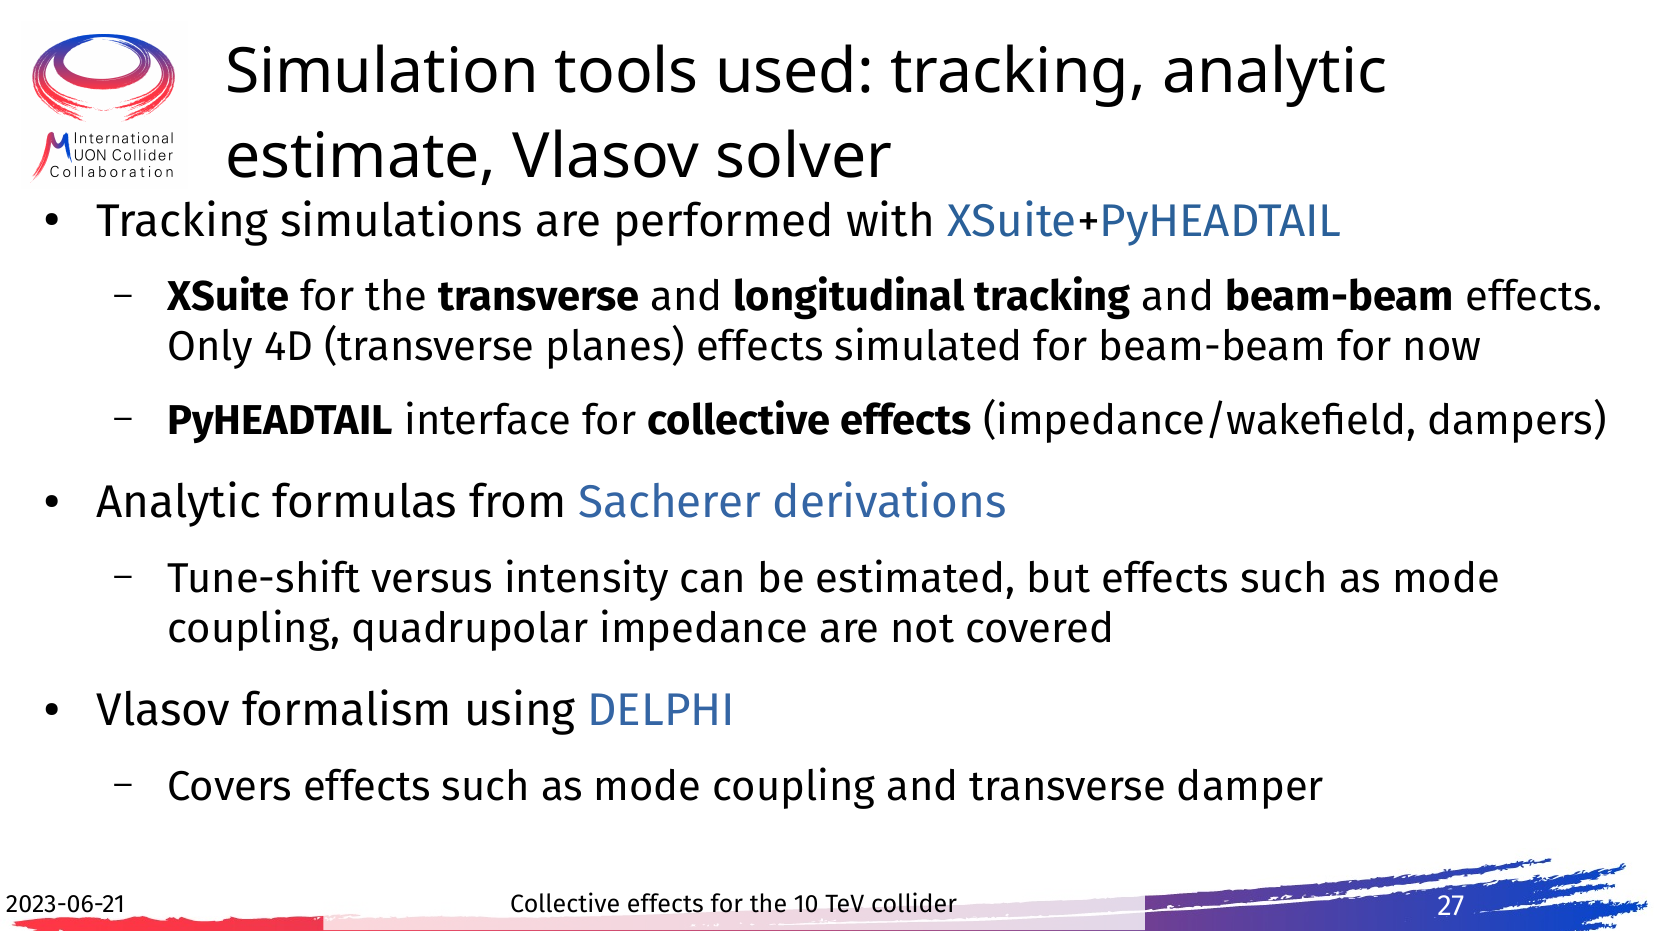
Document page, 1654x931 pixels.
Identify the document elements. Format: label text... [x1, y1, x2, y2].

picture [21, 21, 188, 189]
picture [0, 848, 1654, 931]
title Simulation tools used: tracking, analytic estimate, Vlasov solver [225, 25, 1571, 188]
list Tracking simulations are performed with XSuite+PyHEADTAIL XSuite for the transverse and longitudinal tracking and beam-beam effects. Only 4D (transverse planes) effects simulated for beam-beam for now PyHEADTAIL interface for collective effects (impedance/wakefield, dampers) Analytic formulas from Sacherer derivations Tune-shift versus intensity can be estimated, but effects such as mode coupling, quadrupolar impedance are not covered Vlasov formalism using DELPHI Covers effects such as mode coupling and transverse damper [25, 193, 1619, 877]
